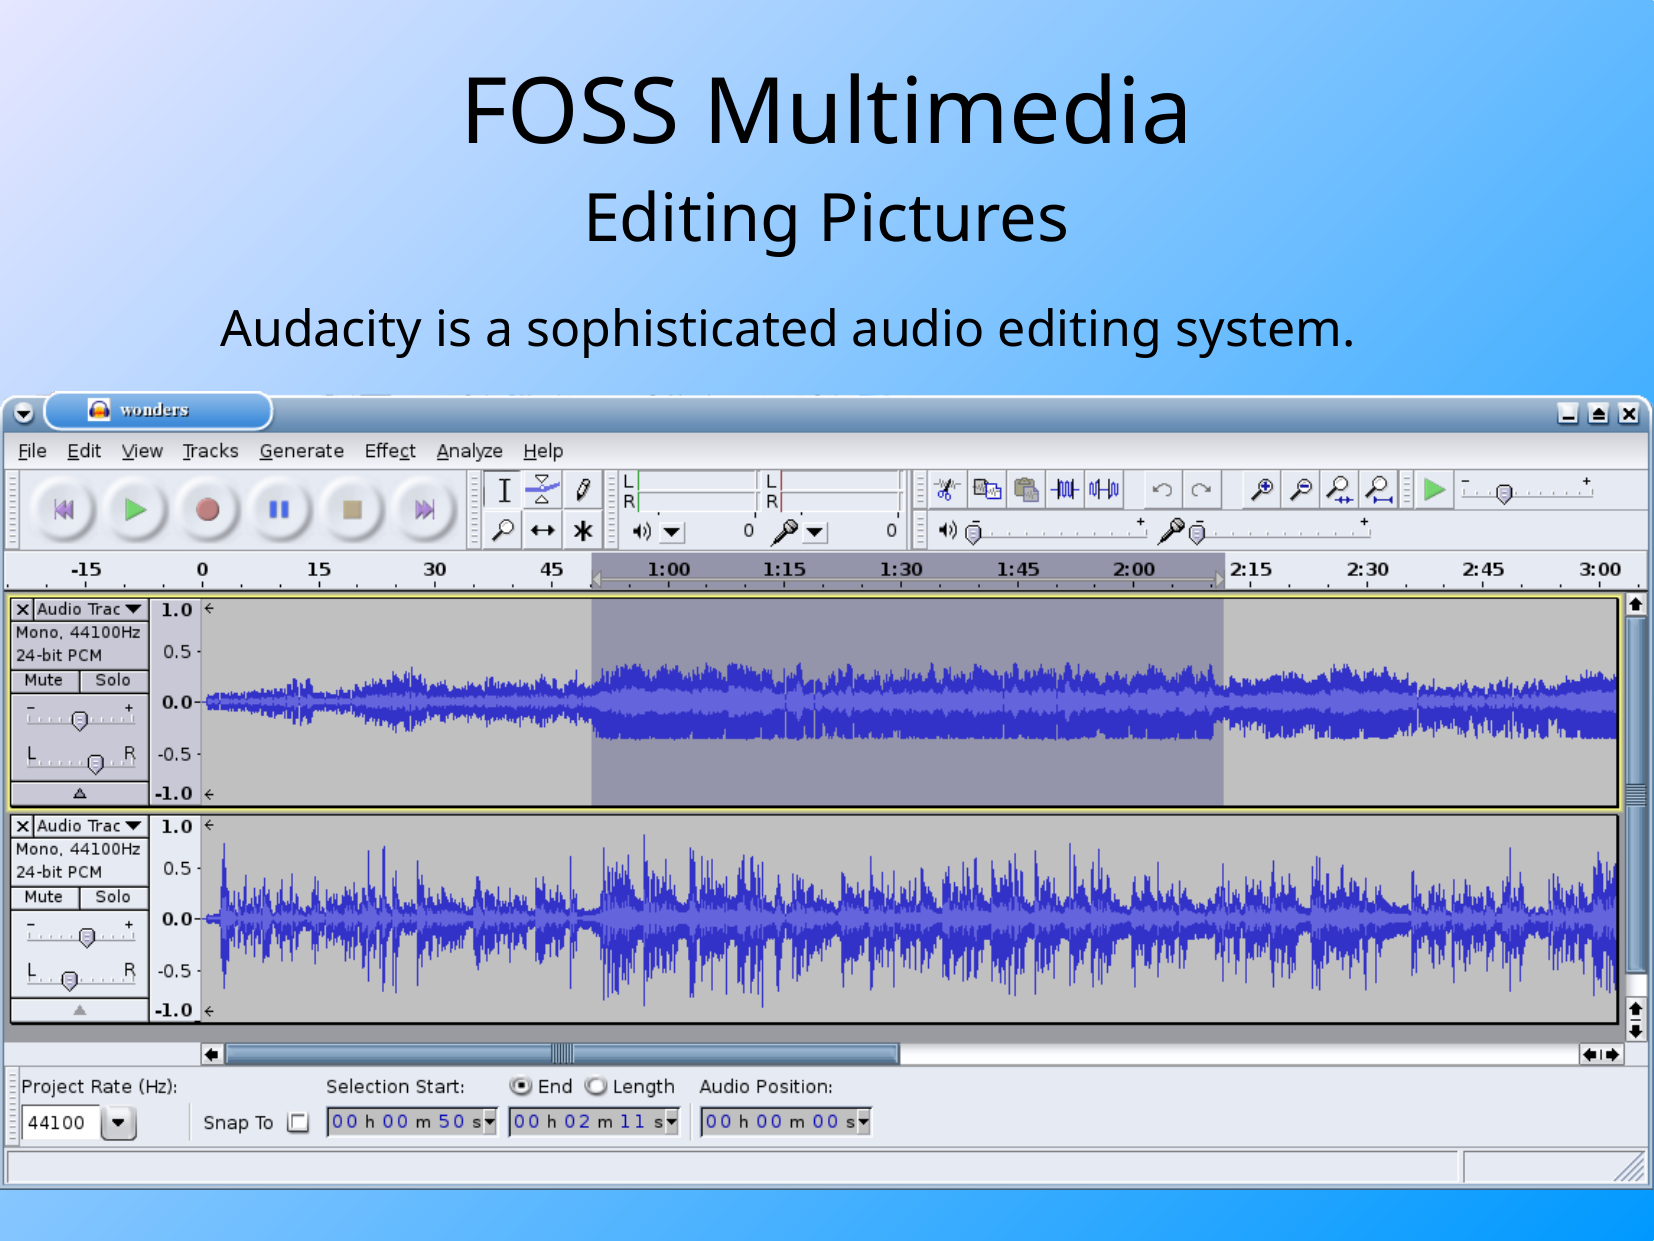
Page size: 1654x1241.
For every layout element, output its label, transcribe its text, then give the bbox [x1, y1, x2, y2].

title FOSS Multimedia Editing Pictures [82, 50, 1571, 256]
text_box Audacity is a sophisticated audio editing system. [205, 285, 1456, 366]
picture [0, 391, 1654, 1190]
